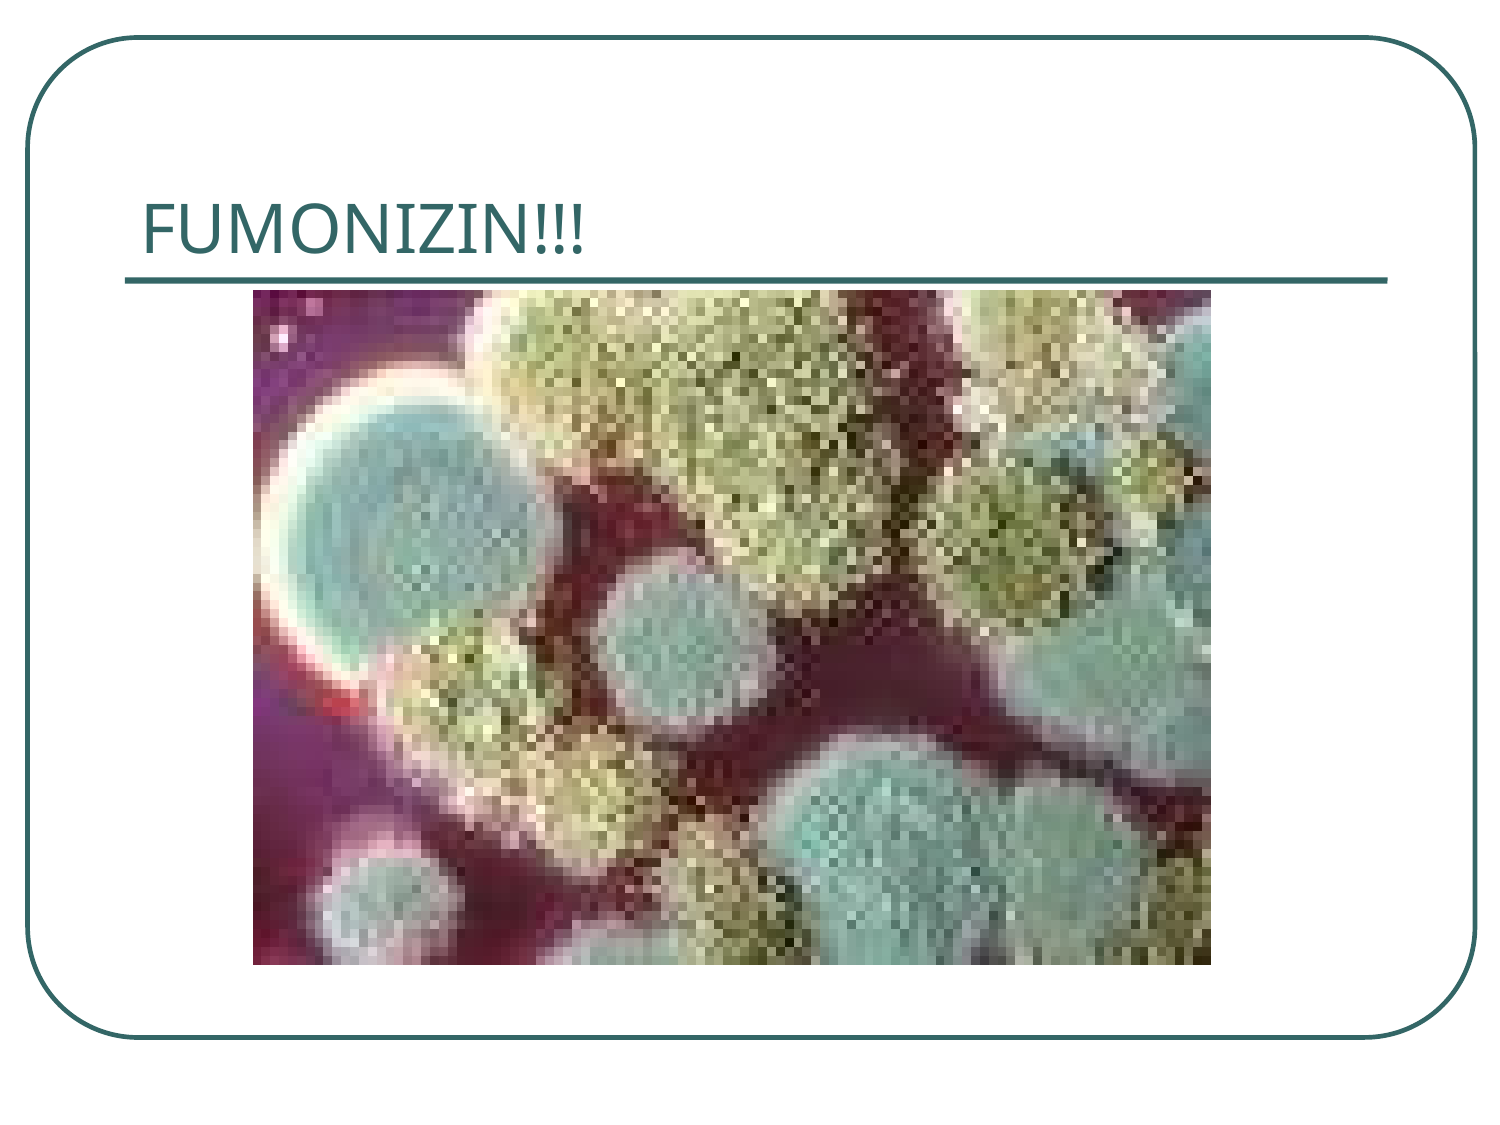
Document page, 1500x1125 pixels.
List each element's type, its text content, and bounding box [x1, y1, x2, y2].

picture [253, 290, 1211, 965]
title FUMONIZIN!!! [125, 87, 1388, 275]
